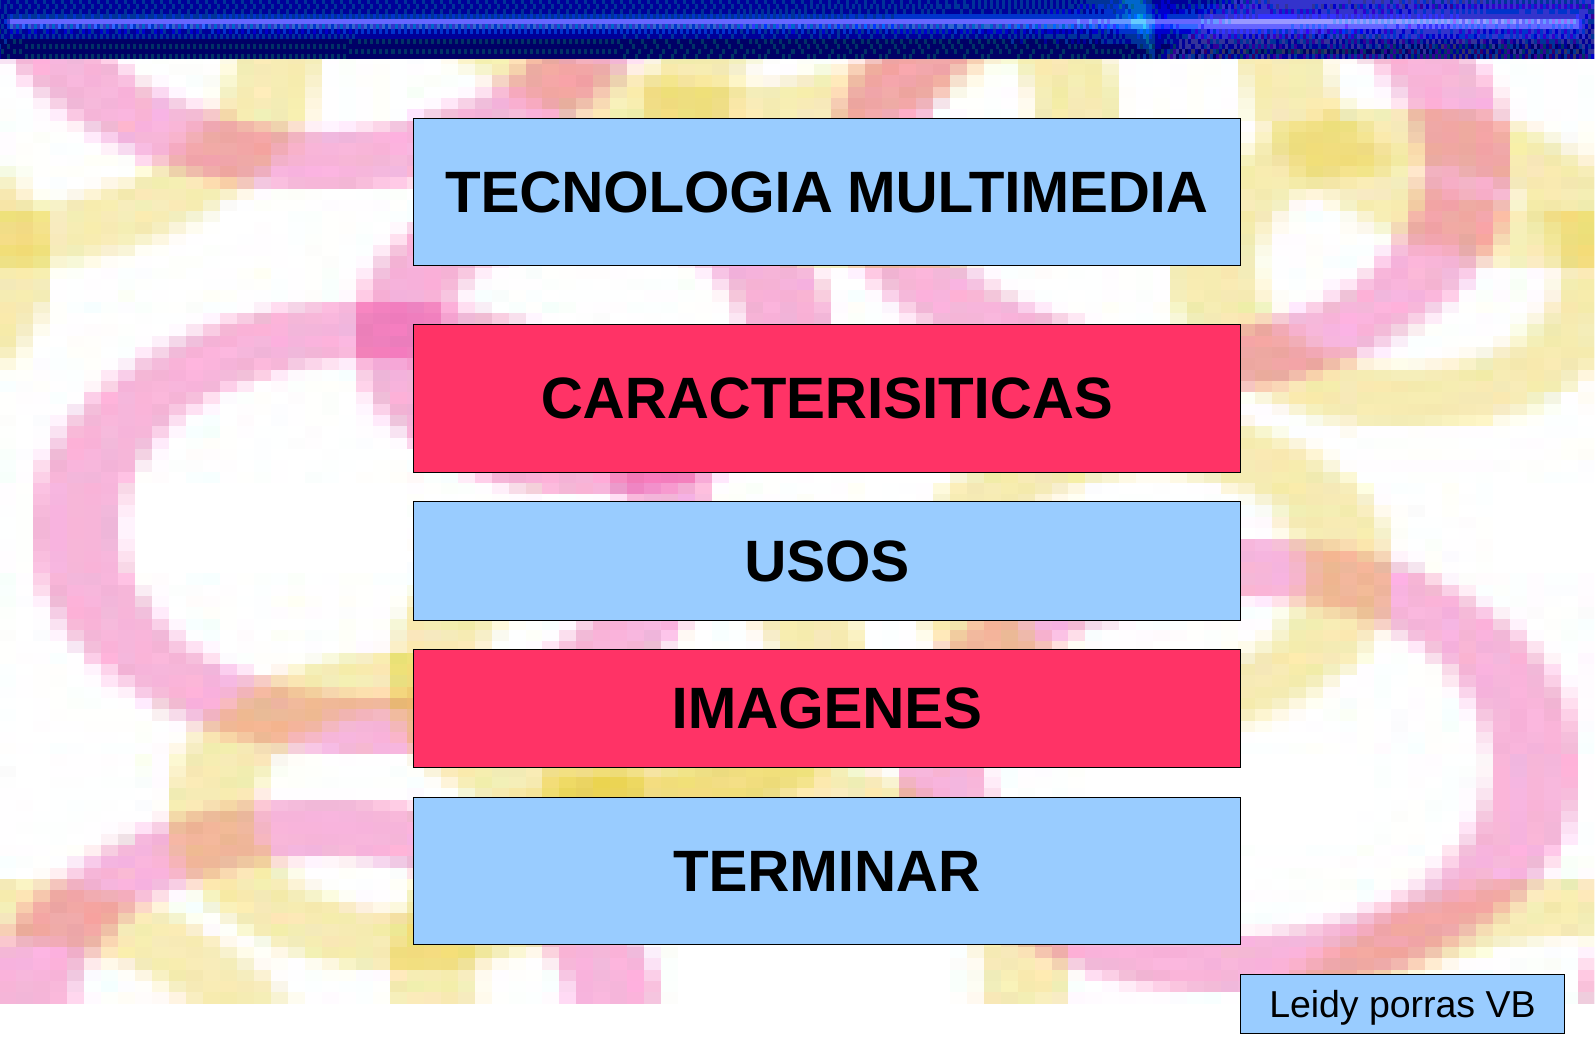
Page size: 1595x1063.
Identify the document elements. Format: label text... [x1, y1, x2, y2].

text_box USOS [413, 501, 1241, 621]
text_box TECNOLOGIA MULTIMEDIA [413, 118, 1241, 266]
text_box Leidy porras VB [1240, 974, 1565, 1034]
text_box TERMINAR [413, 797, 1241, 945]
text_box IMAGENES [413, 649, 1241, 768]
picture [0, 0, 1595, 1004]
text_box CARACTERISITICAS [413, 324, 1241, 473]
